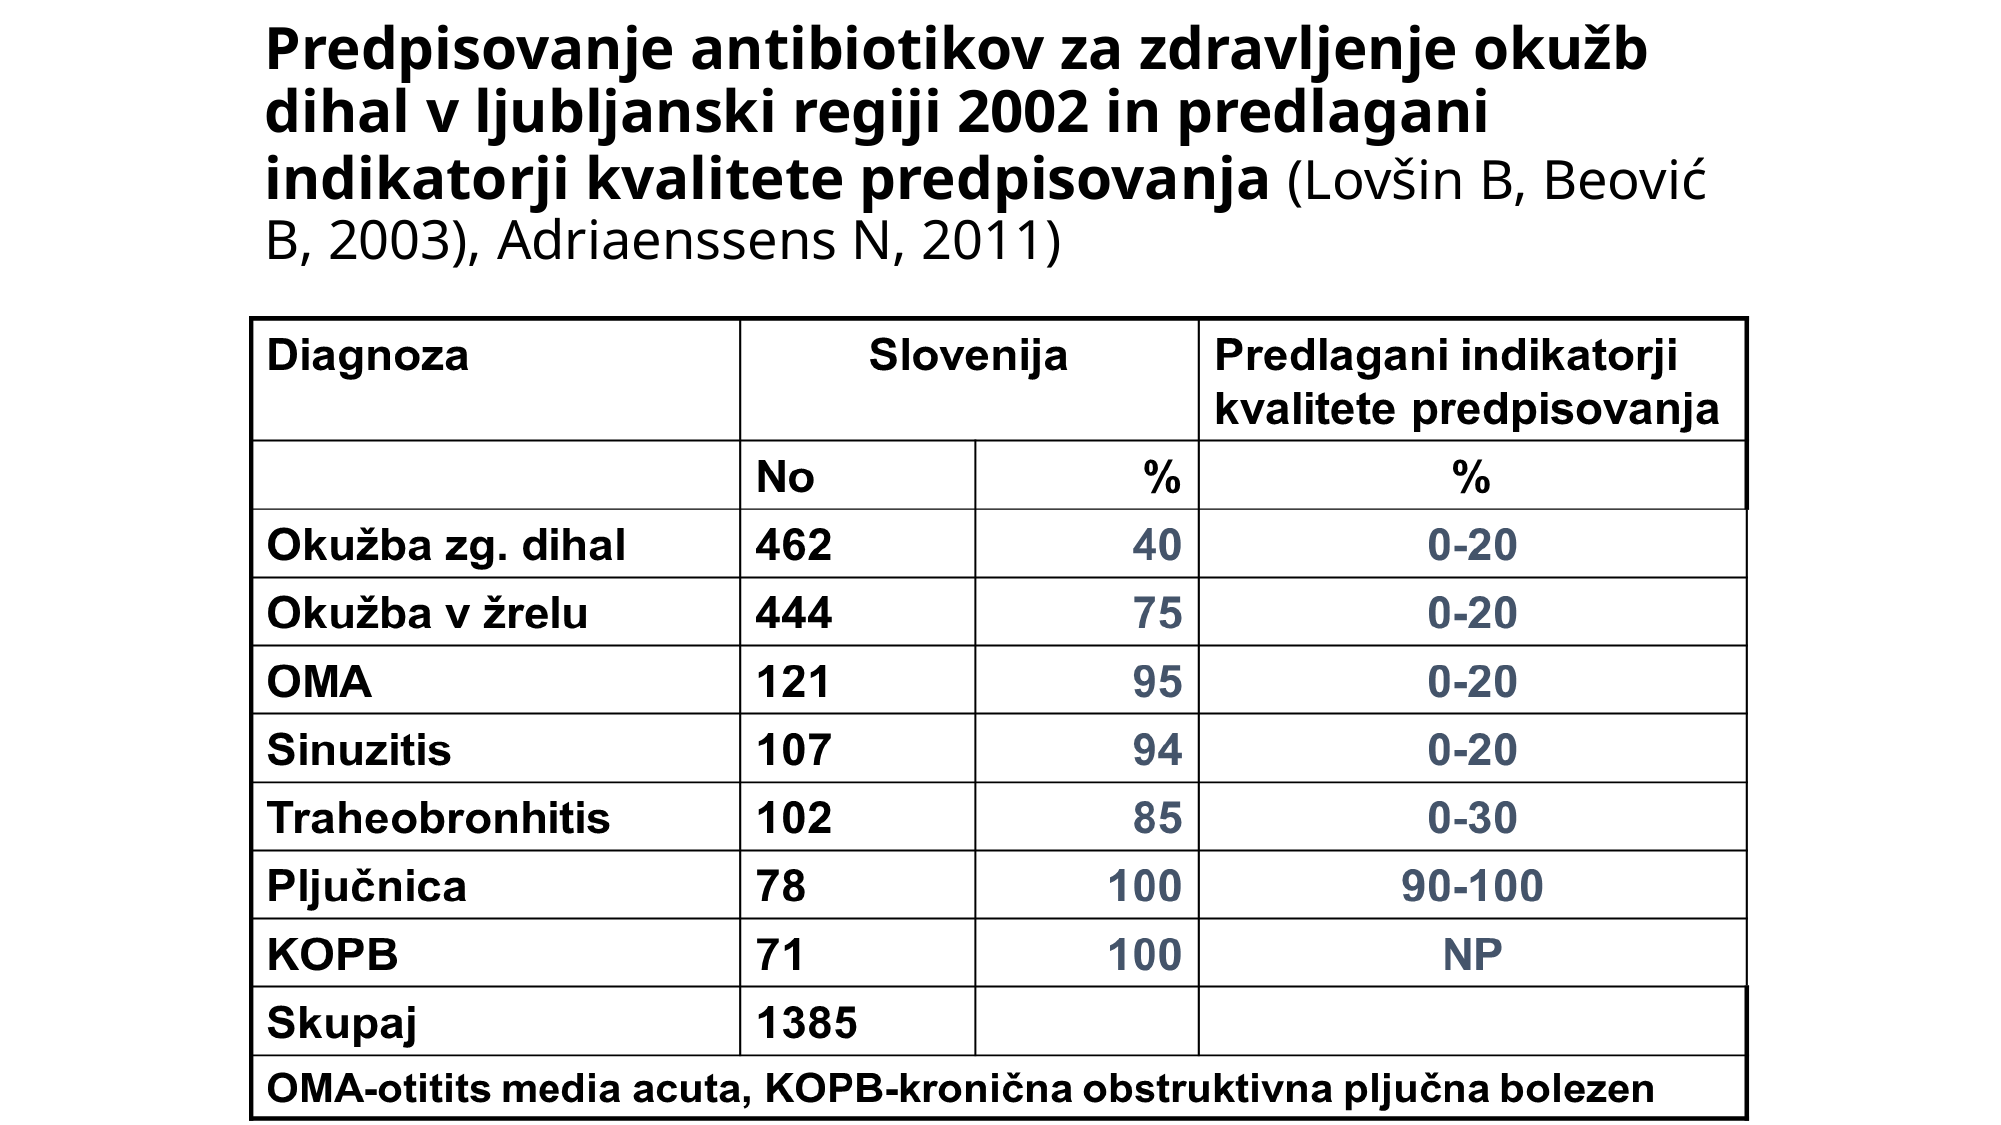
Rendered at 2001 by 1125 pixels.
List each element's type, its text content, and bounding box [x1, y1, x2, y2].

title Predpisovanje antibiotikov za zdravljenje okužb dihal v ljubljanski regiji 2002 in predlagani indikatorji kvalitete predpisovanja (Lovšin B, Beović B, 2003), Adriaenssens N, 2011) [249, 0, 1750, 291]
picture [249, 314, 1750, 1125]
